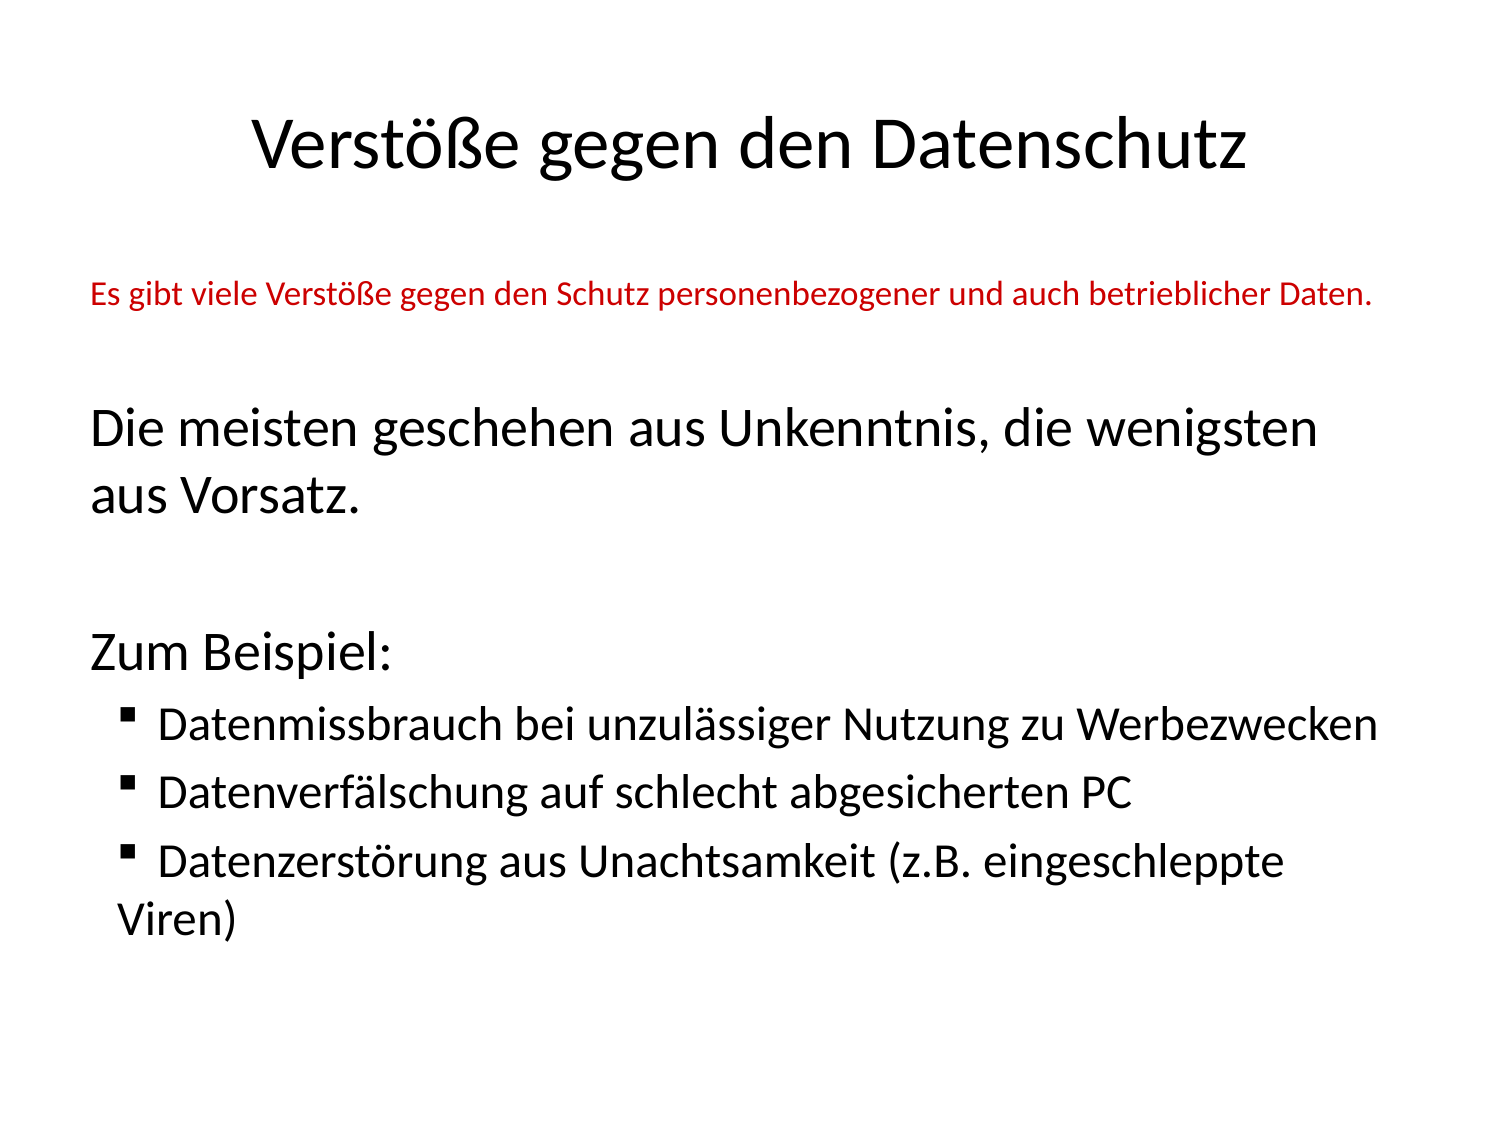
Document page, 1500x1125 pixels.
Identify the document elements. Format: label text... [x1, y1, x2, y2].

title Verstöße gegen den Datenschutz [75, 45, 1425, 233]
list Es gibt viele Verstöße gegen den Schutz personenbezogener und auch betrieblicher Daten. Die meisten geschehen aus Unkenntnis, die wenigsten aus Vorsatz. Zum Beispiel: Datenmissbrauch bei unzulässiger Nutzung zu Werbezwecken Datenverfälschung auf schlecht abgesicherten PC Datenzerstörung aus Unachtsamkeit (z.B. eingeschleppte Viren) [75, 262, 1425, 1005]
